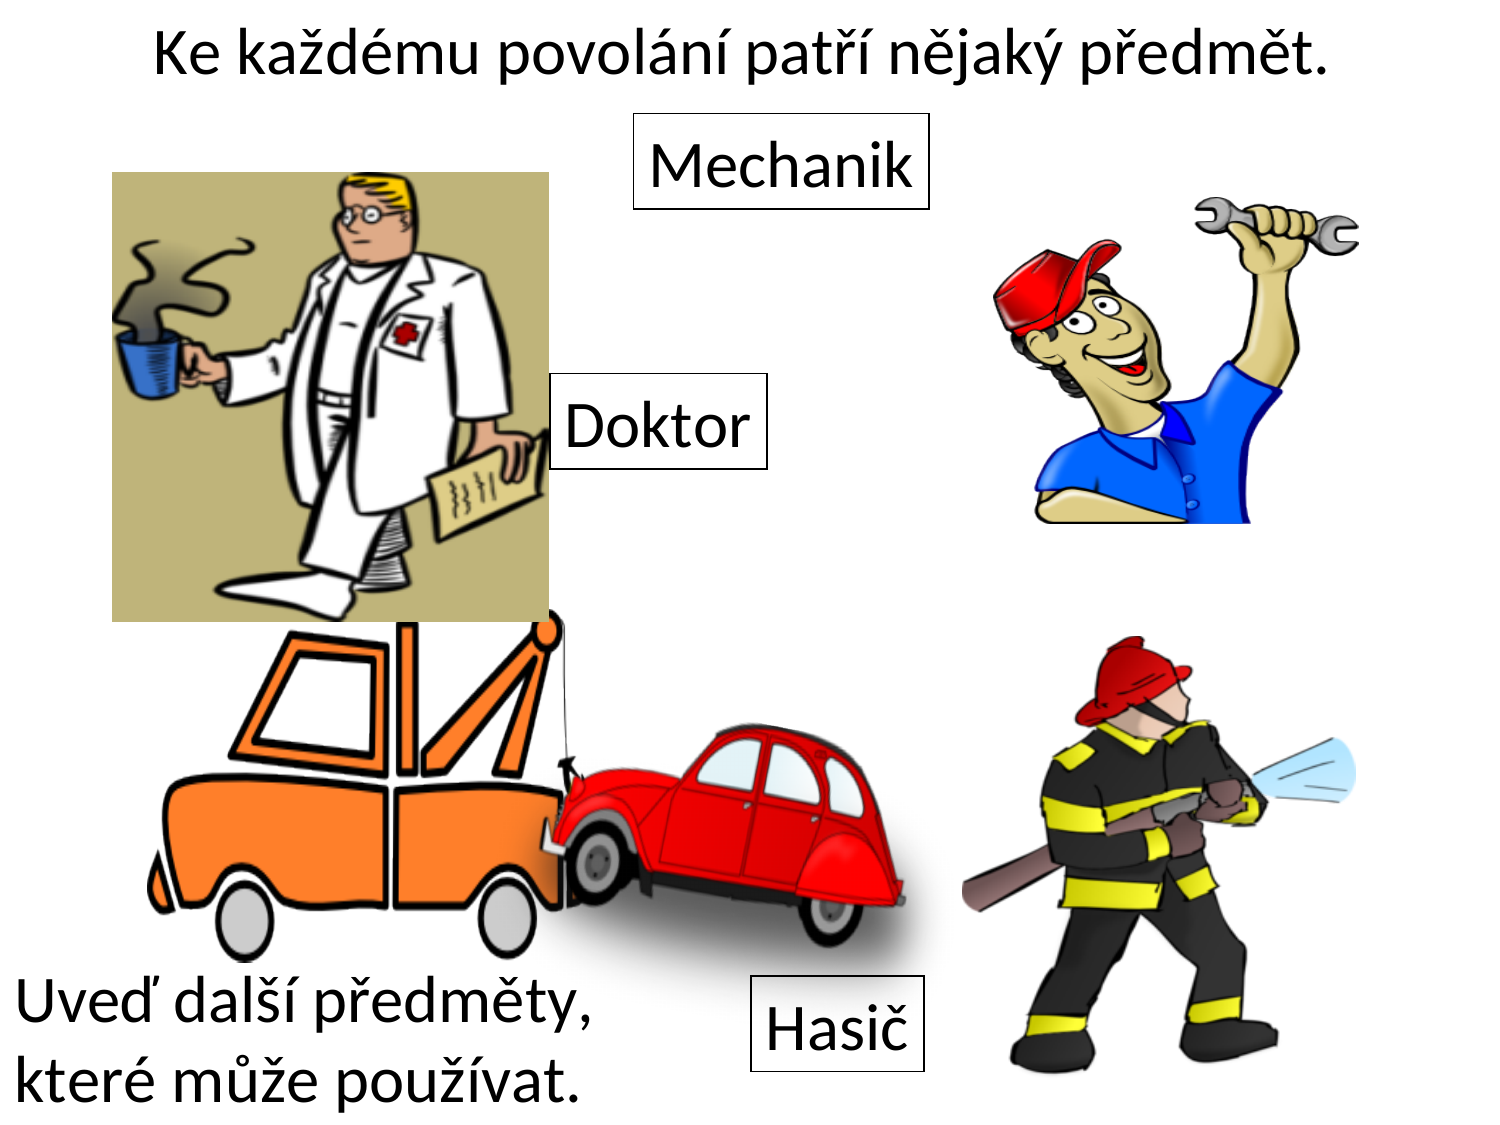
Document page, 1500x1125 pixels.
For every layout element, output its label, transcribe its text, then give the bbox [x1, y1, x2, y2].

text_box Hasič [751, 976, 924, 1072]
text_box Ke každému povolání patří nějaký předmět. [139, 0, 1347, 96]
text_box Uveď další předměty, které může používat. [0, 948, 610, 1124]
text_box Mechanik [633, 113, 930, 209]
picture [112, 172, 1356, 1080]
text_box Doktor [549, 373, 767, 469]
picture [993, 197, 1359, 524]
